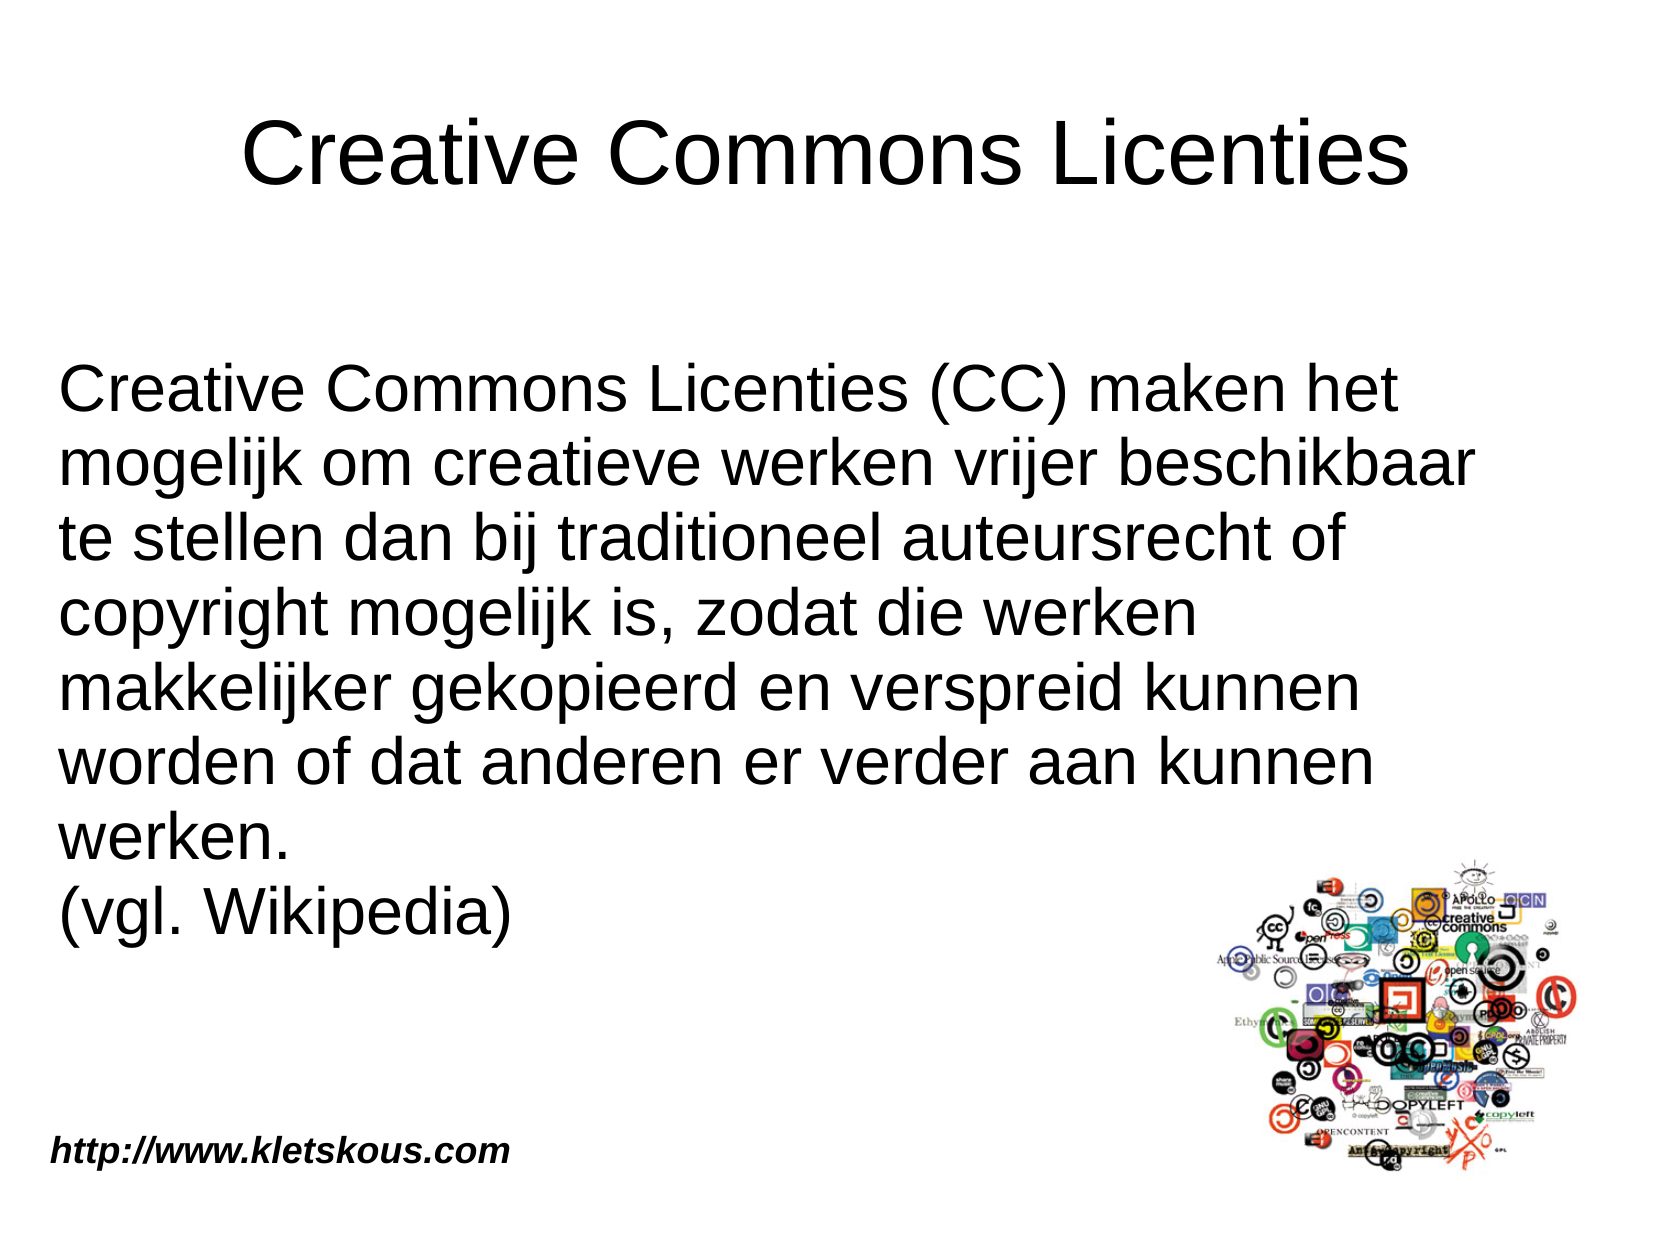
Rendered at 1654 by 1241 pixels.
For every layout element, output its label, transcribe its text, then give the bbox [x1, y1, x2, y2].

text_box http://www.kletskous.com [34, 1122, 591, 1211]
picture [1210, 856, 1595, 1182]
subtitle Creative Commons Licenties (CC) maken het mogelijk om creatieve werken vrijer beschikbaar te stellen dan bij traditioneel auteursrecht of copyright mogelijk is, zodat die werken makkelijker gekopieerd en verspreid kunnen worden of dat anderen er verder aan kunnen werken. (vgl. Wikipedia) [59, 236, 1489, 1063]
title Creative Commons Licenties [82, 49, 1571, 257]
